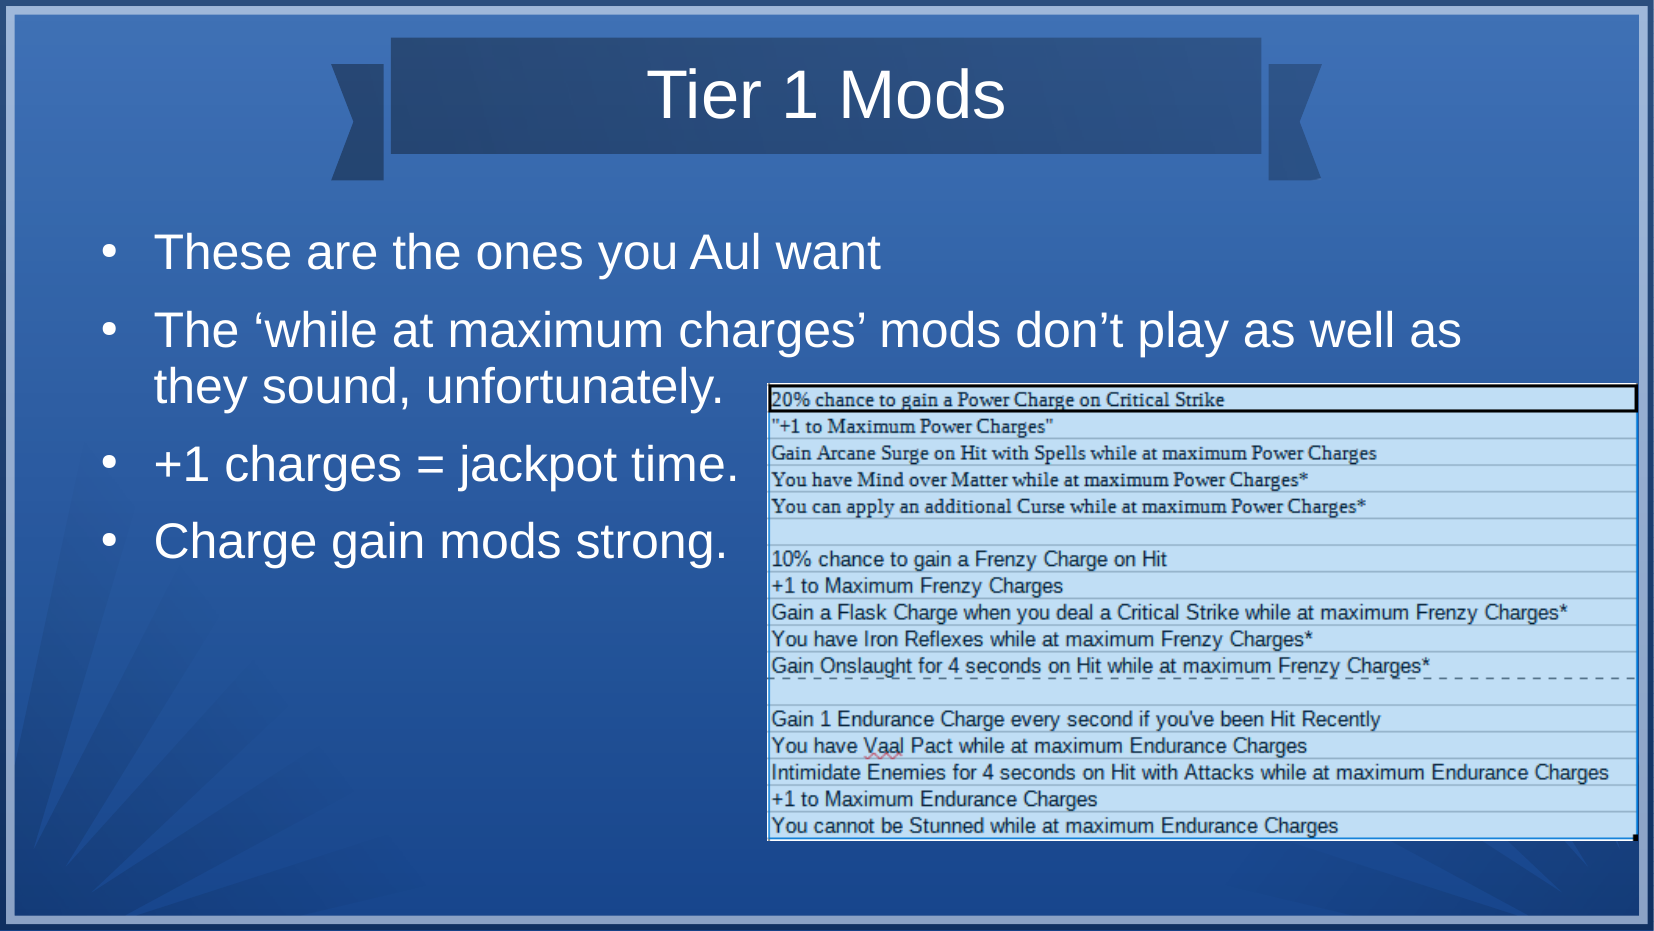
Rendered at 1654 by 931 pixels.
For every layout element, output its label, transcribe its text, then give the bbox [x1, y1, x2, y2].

list These are the ones you Aul want The ‘while at maximum charges’ mods don’t play as well as they sound, unfortunately. +1 charges = jackpot time. Charge gain mods strong. [82, 224, 1571, 848]
picture [767, 383, 1638, 841]
title Tier 1 Mods [389, 35, 1264, 154]
